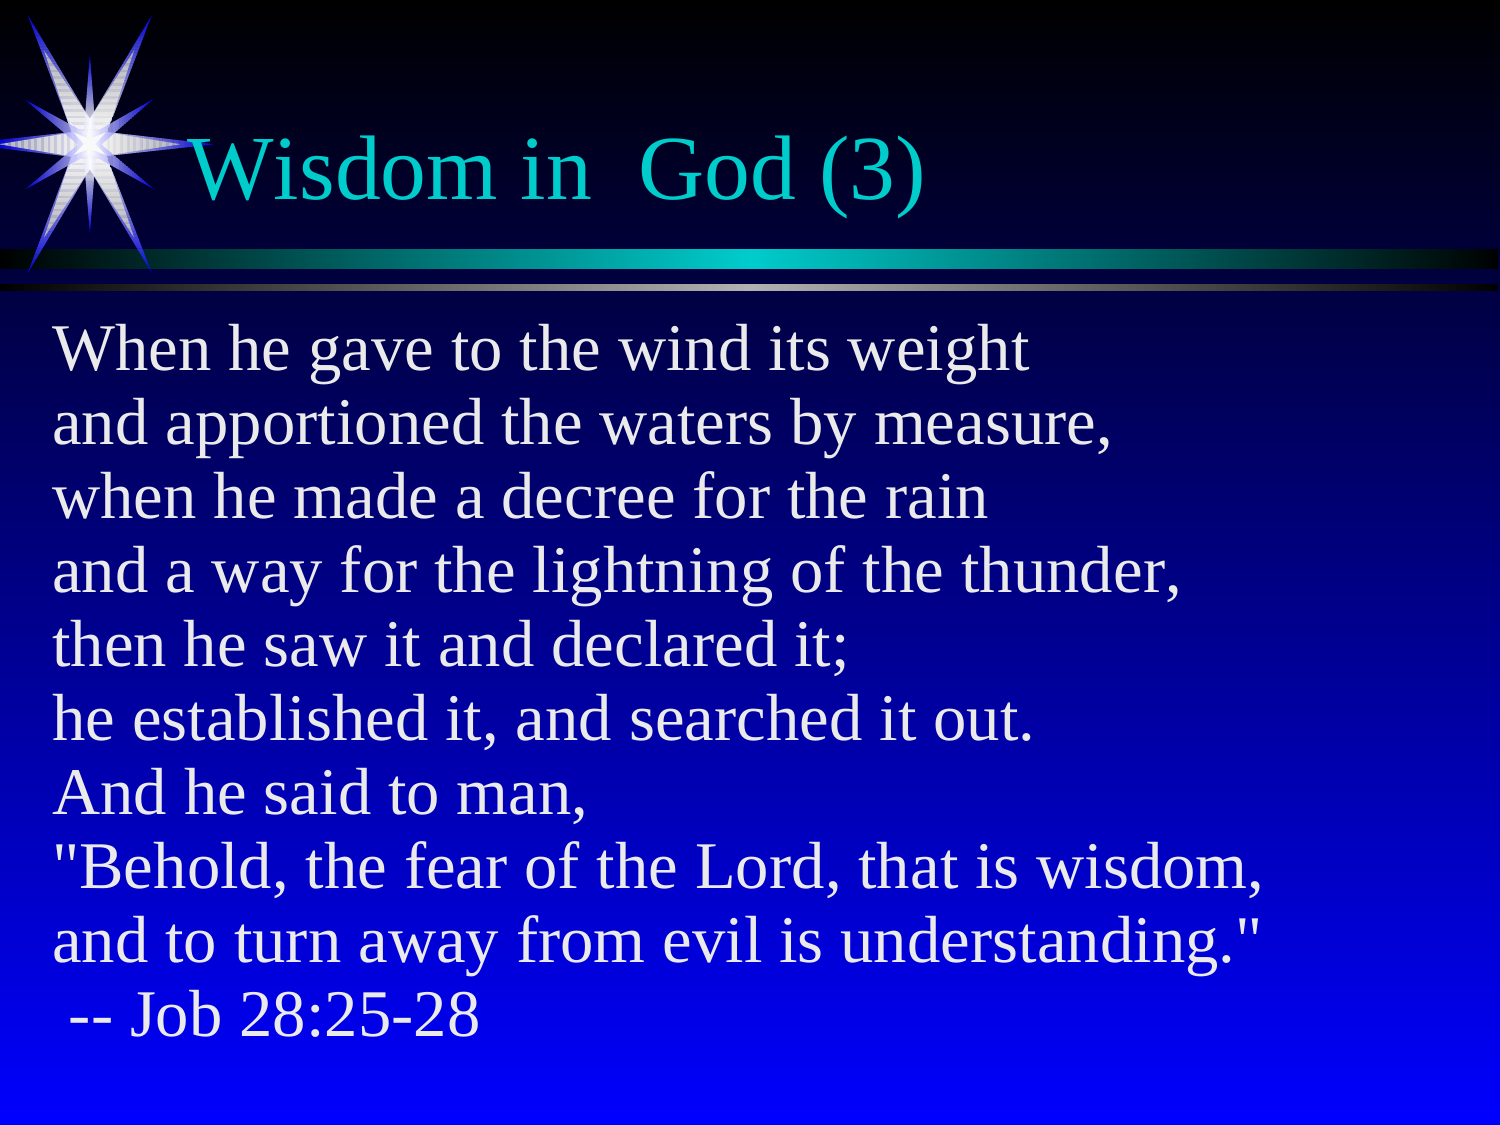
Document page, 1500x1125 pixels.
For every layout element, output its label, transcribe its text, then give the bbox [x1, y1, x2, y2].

text_box When he gave to the wind its weight and apportioned the waters by measure, when he made a decree for the rain and a way for the lightning of the thunder, then he saw it and declared it; he established it, and searched it out. And he said to man, "Behold, the fear of the Lord, that is wisdom, and to turn away from evil is understanding." -- Job 28:25-28 [37, 303, 1463, 1125]
title Wisdom in God (3) [187, 74, 1463, 263]
